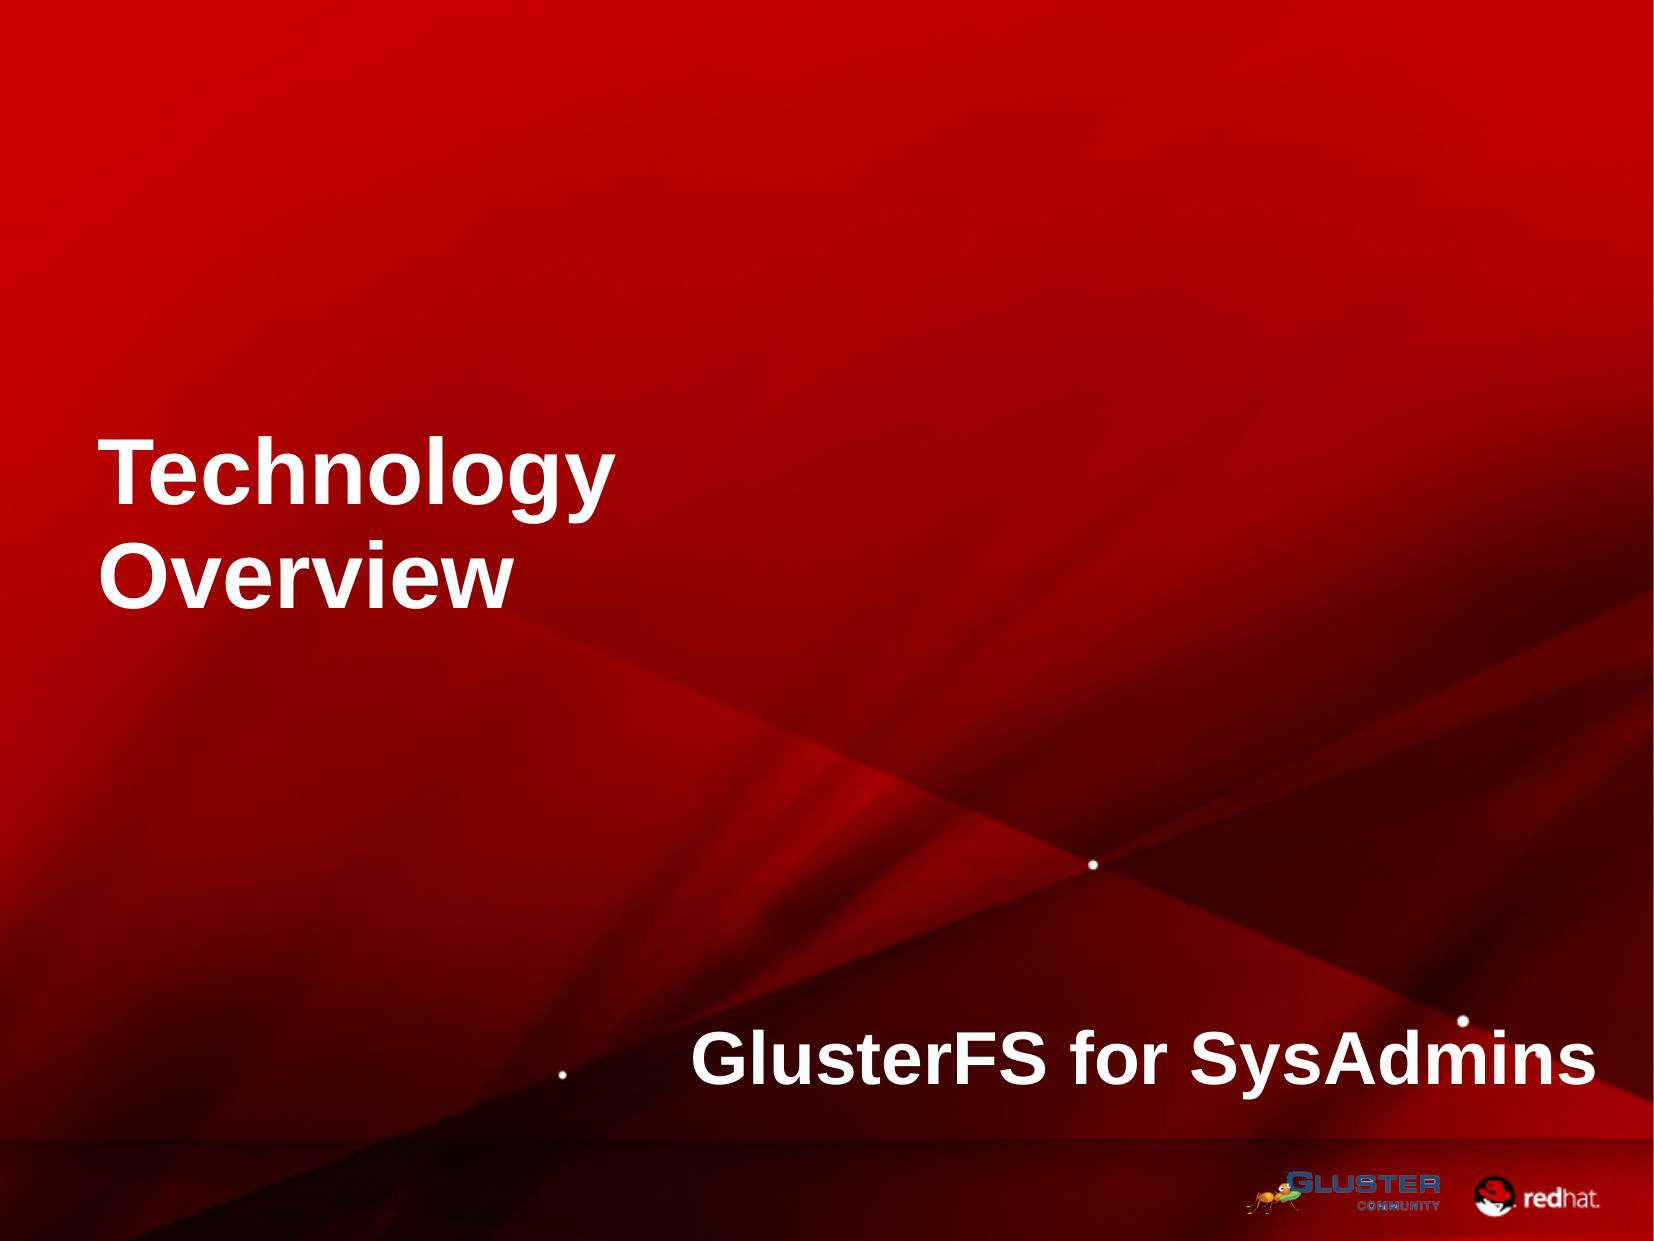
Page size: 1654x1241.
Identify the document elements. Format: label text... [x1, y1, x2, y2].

picture [0, 0, 1654, 1241]
text_box GlusterFS for SysAdmins [675, 963, 1614, 1111]
title Technology Overview [97, 419, 1586, 630]
